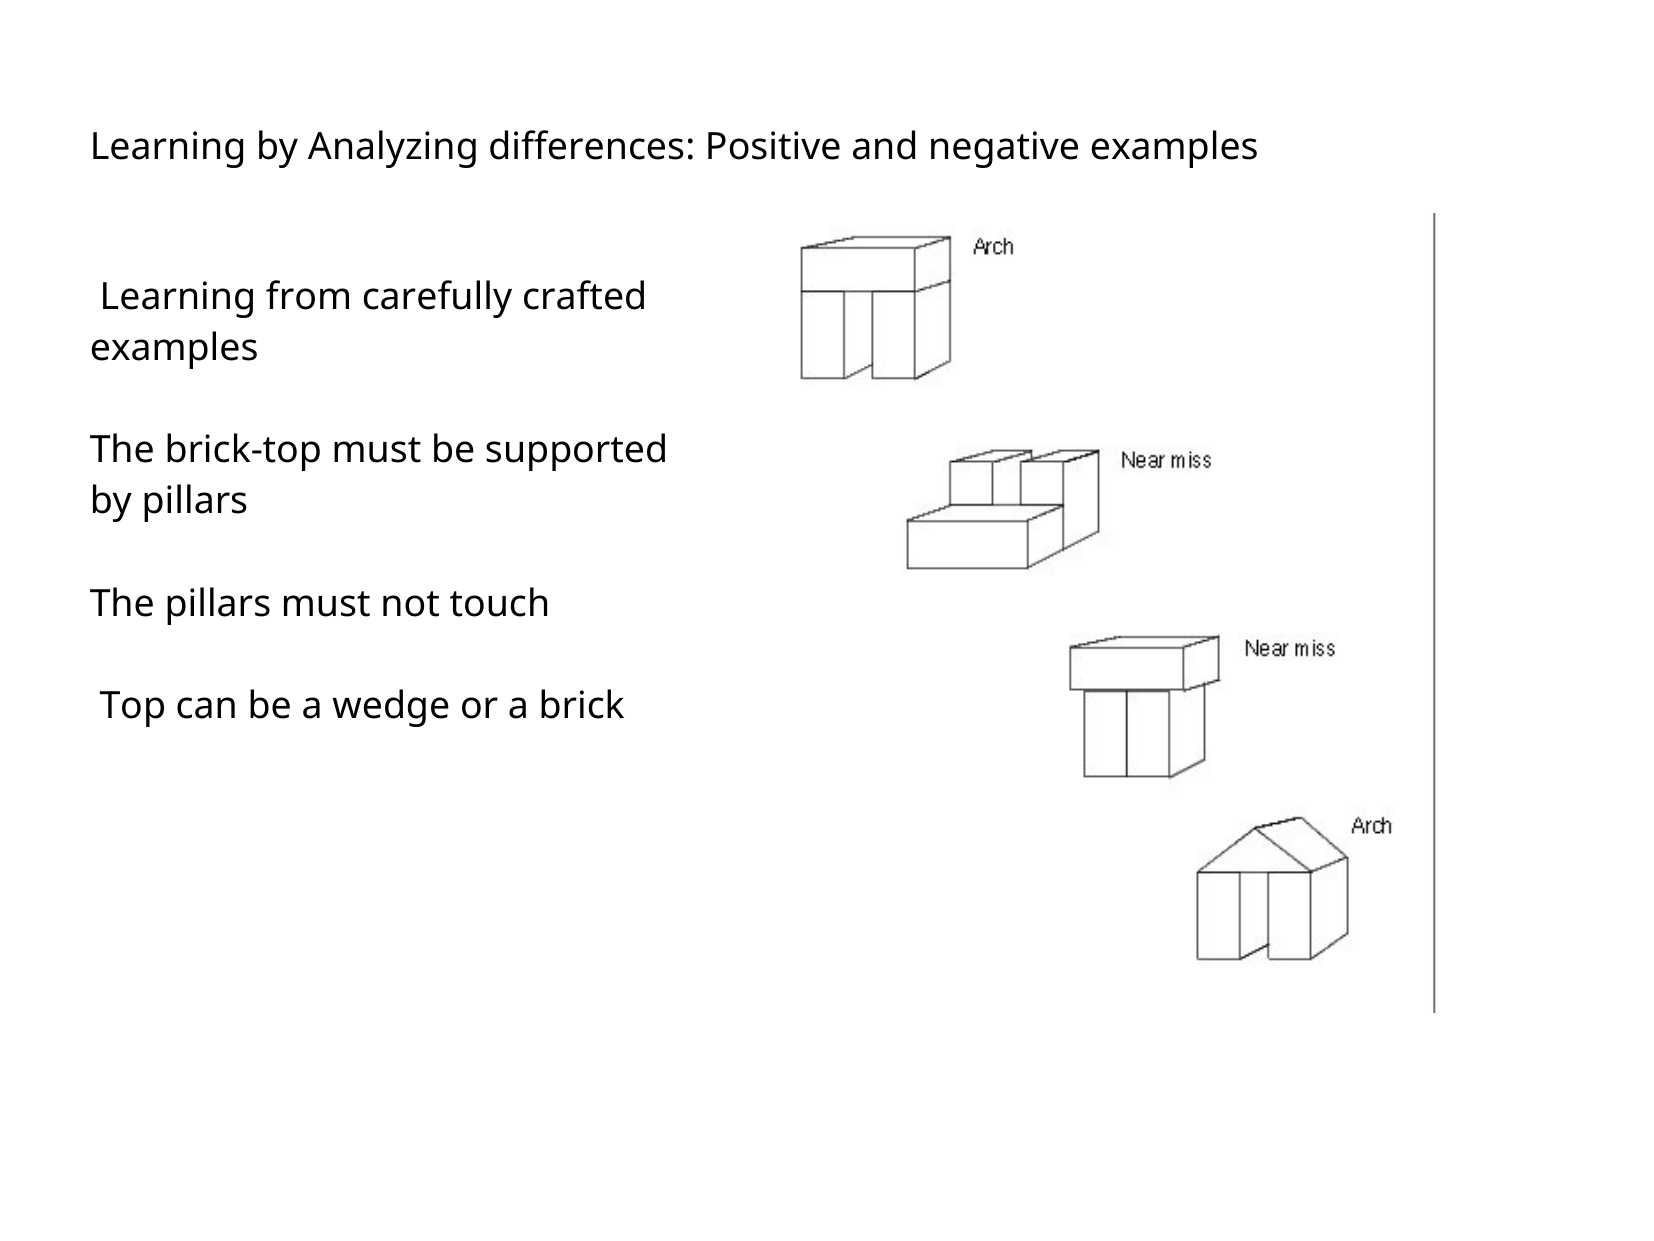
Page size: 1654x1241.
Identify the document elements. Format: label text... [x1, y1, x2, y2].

text_box Learning by Analyzing differences: Positive and negative examples [75, 112, 1576, 173]
picture [787, 213, 1568, 1013]
text_box Learning from carefully crafted examples The brick-top must be supported by pillars The pillars must not touch Top can be a wedge or a brick [75, 262, 713, 976]
